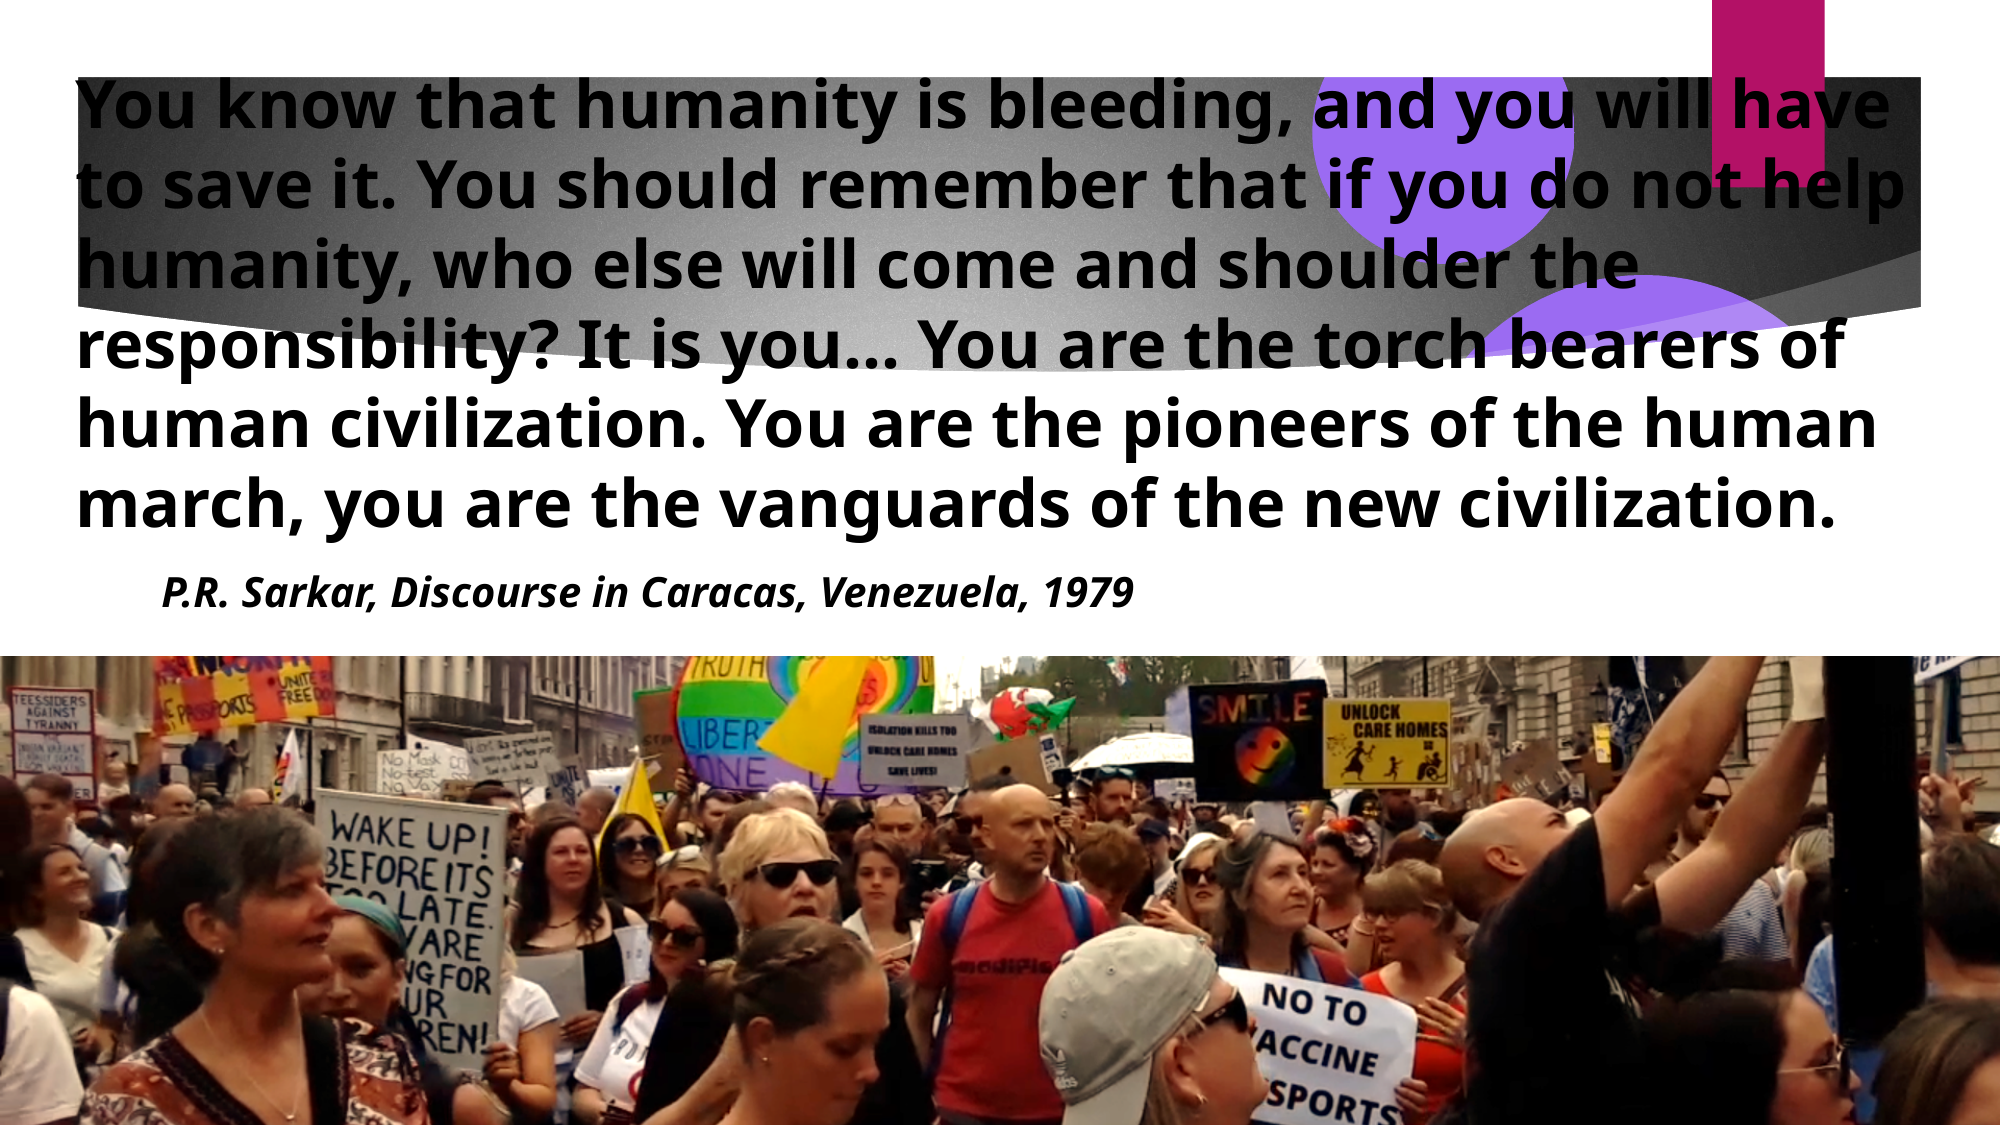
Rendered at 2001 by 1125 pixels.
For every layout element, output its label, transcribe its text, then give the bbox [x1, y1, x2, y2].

picture [0, 656, 2000, 1125]
text_box You know that humanity is bleeding, and you will have to save it. You should remember that if you do not help humanity, who else will come and shoulder the responsibility? It is you… You are the torch bearers of human civilization. You are the pioneers of the human march, you are the vanguards of the new civilization. P.R. Sarkar, Discourse in Caracas, Venezuela, 1979 [60, 54, 1934, 629]
